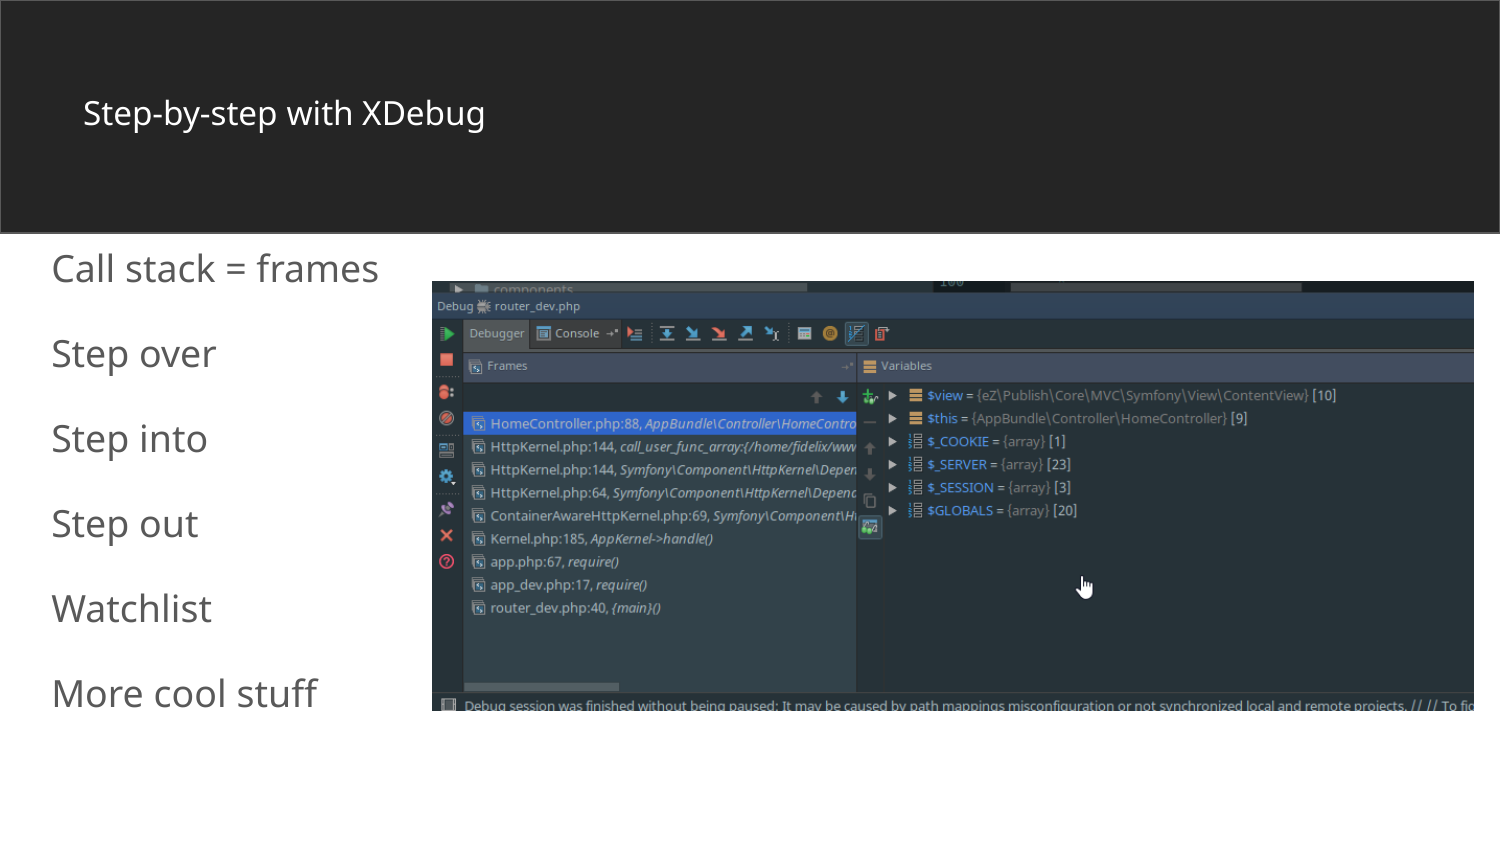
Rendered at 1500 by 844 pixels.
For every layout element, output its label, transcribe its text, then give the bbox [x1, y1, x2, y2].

text_box [0, 0, 1500, 234]
picture [432, 281, 1474, 711]
title Step-by-step with XDebug [68, 56, 1307, 185]
list Call stack = frames Step over Step into Step out Watchlist More cool stuff [36, 234, 760, 783]
